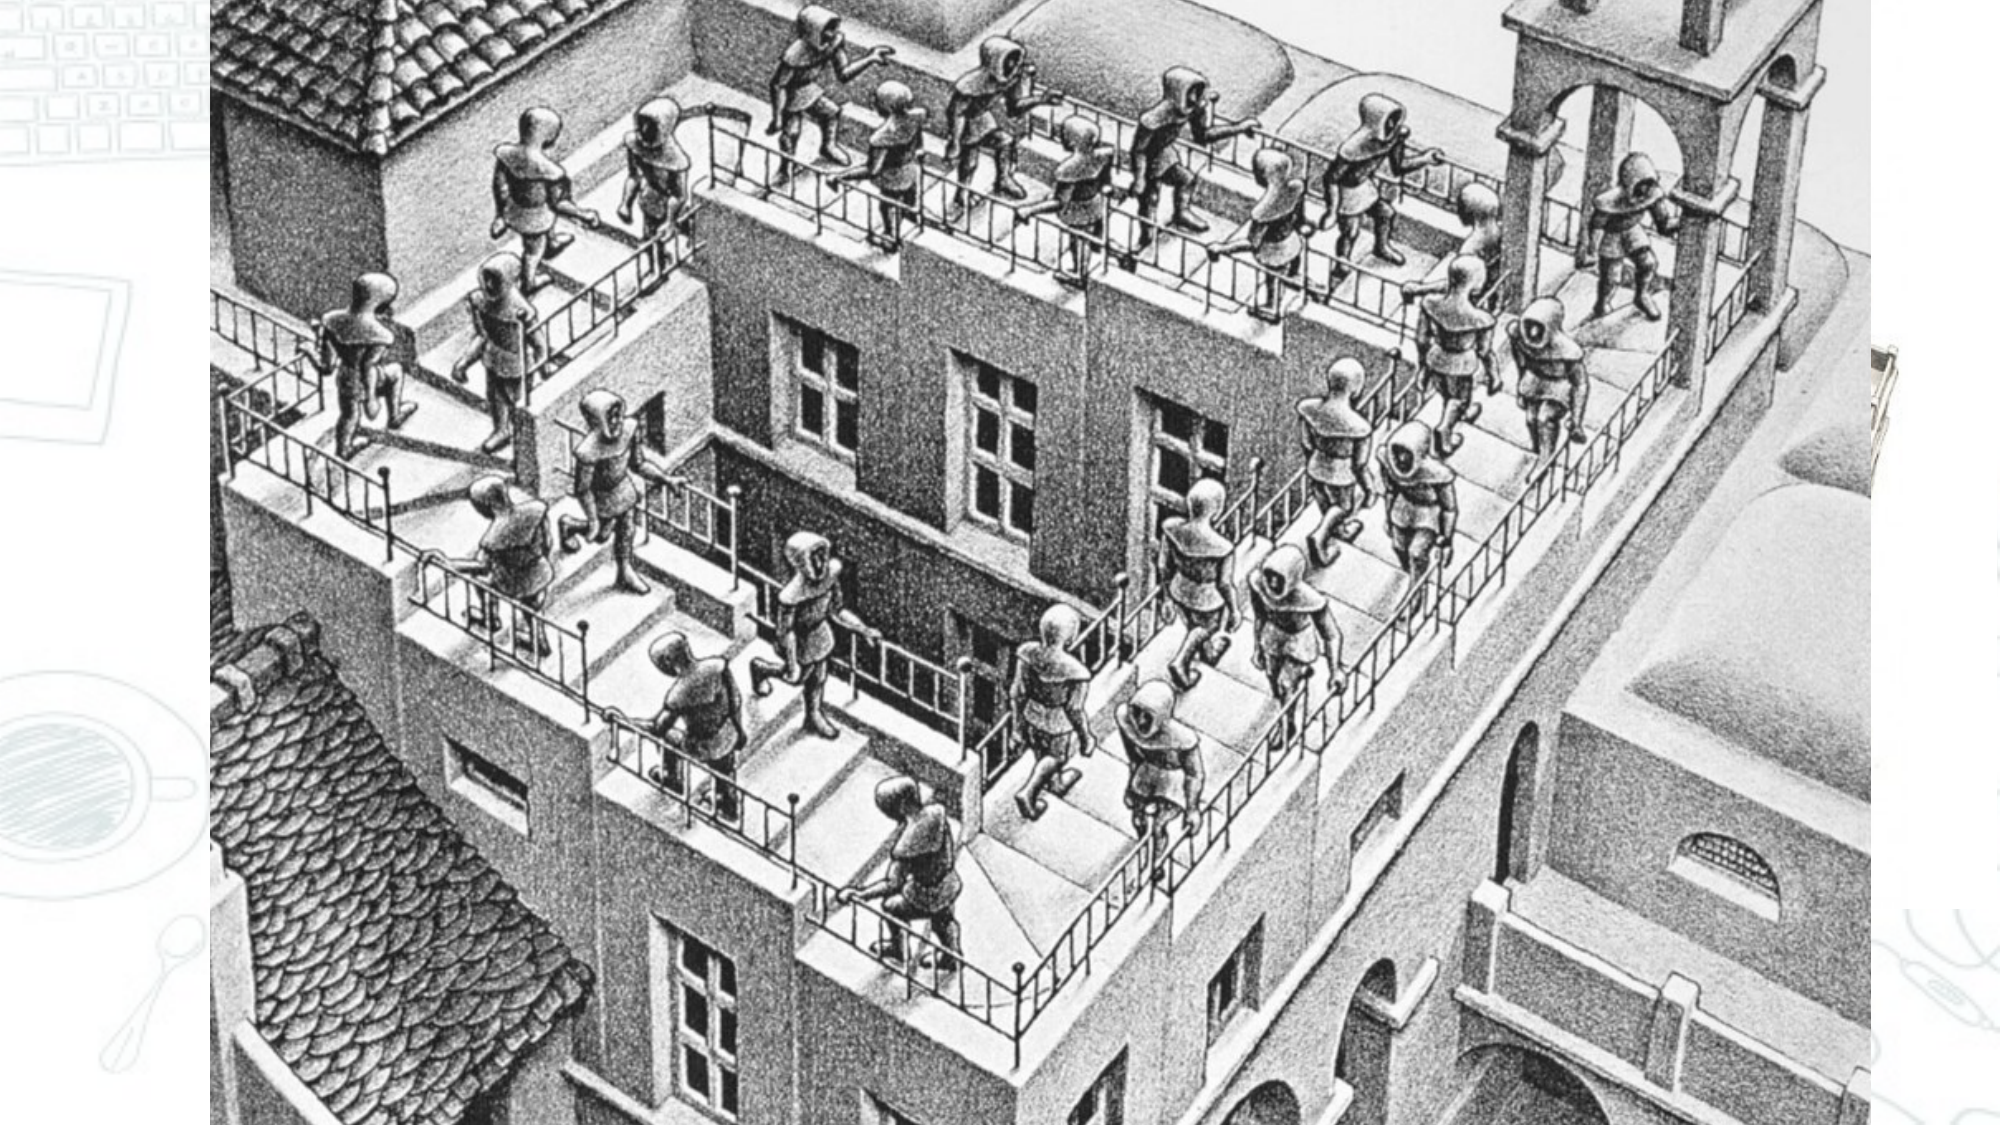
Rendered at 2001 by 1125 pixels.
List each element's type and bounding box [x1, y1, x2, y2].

picture [210, 0, 1997, 1125]
